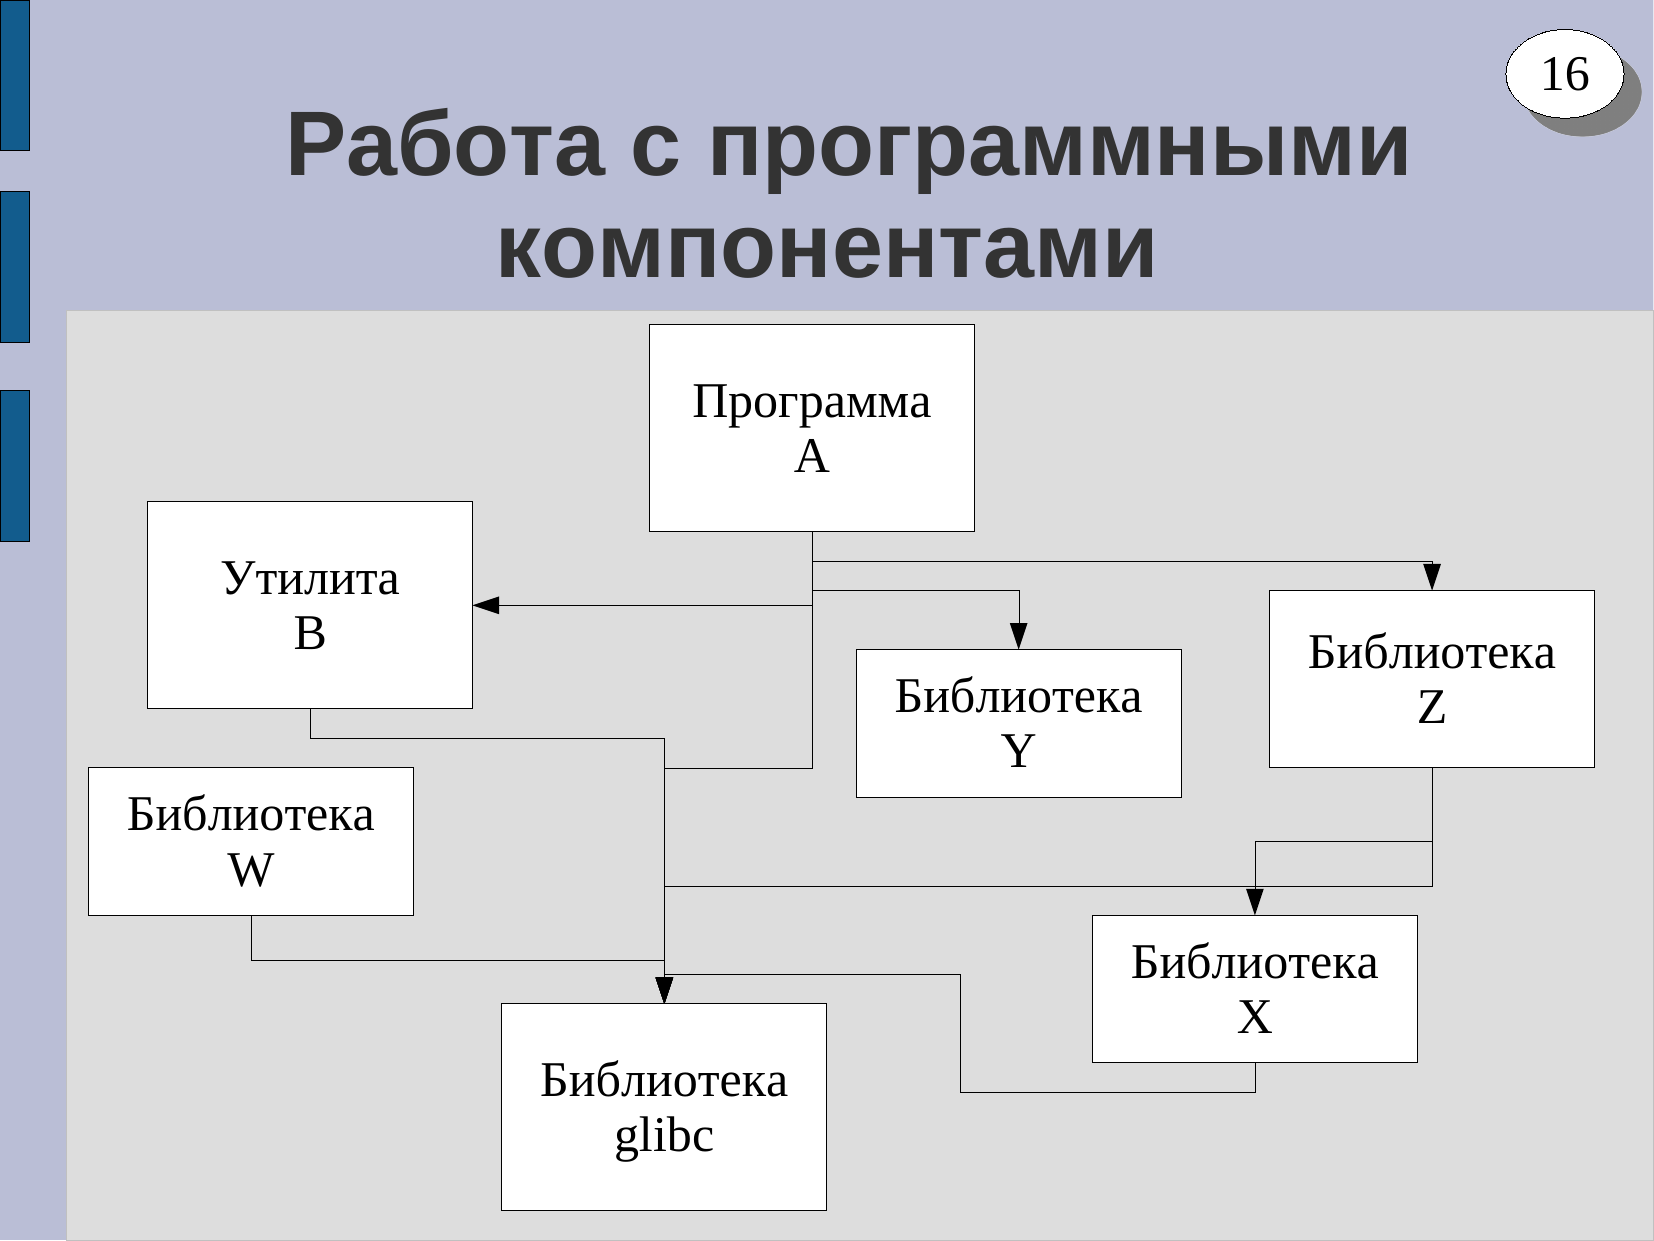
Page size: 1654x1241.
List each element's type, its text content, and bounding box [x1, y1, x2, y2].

text_box Библиотека Y [856, 649, 1182, 798]
title Работа с программными компонентами [121, 91, 1534, 299]
text_box Библиотека Z [1269, 590, 1595, 768]
text_box Утилита B [147, 501, 473, 709]
text_box 16 [1505, 29, 1625, 119]
text_box Программа A [649, 324, 975, 532]
text_box Библиотека W [88, 767, 414, 916]
text_box Библиотека glibc [501, 1003, 827, 1211]
text_box Библиотека X [1092, 915, 1418, 1063]
